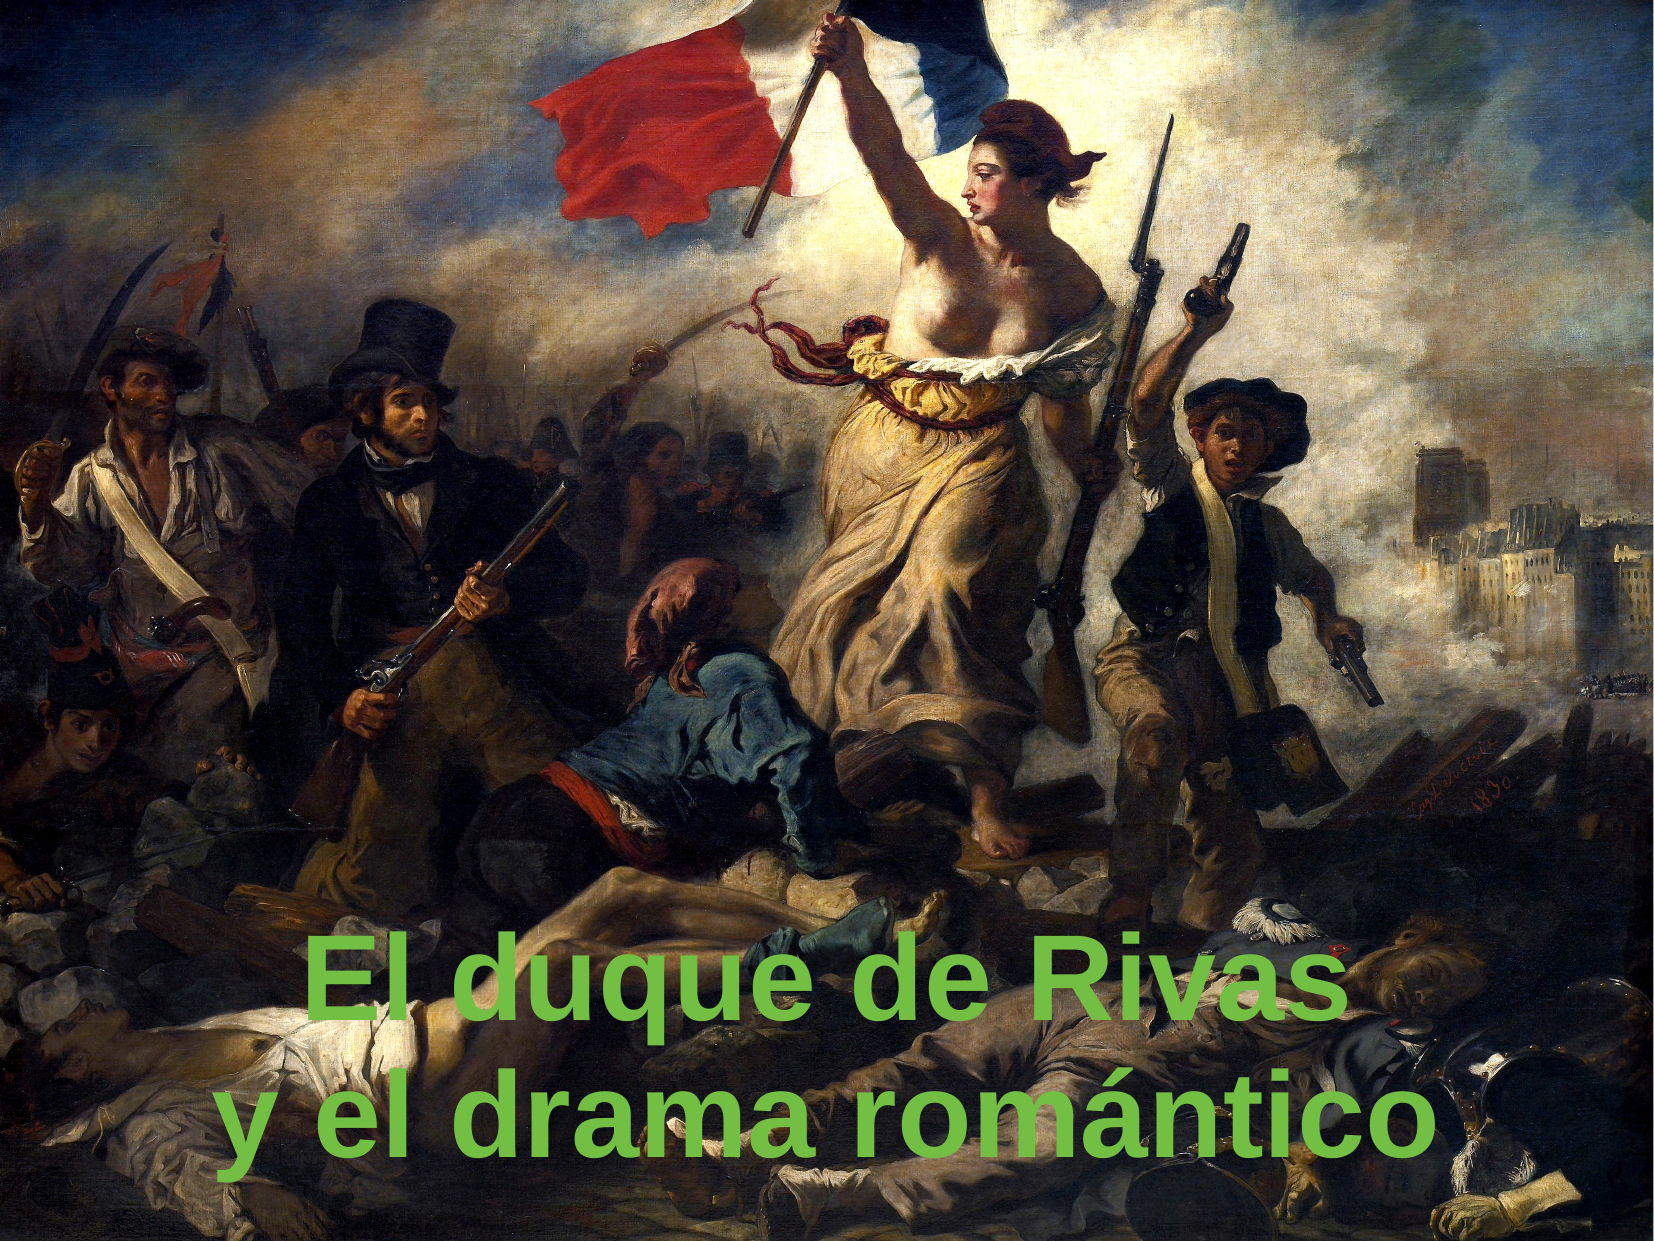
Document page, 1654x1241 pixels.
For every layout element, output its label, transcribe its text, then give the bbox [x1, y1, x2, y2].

picture [0, 0, 1654, 1241]
title El duque de Rivas y el drama romántico [82, 909, 1571, 1184]
